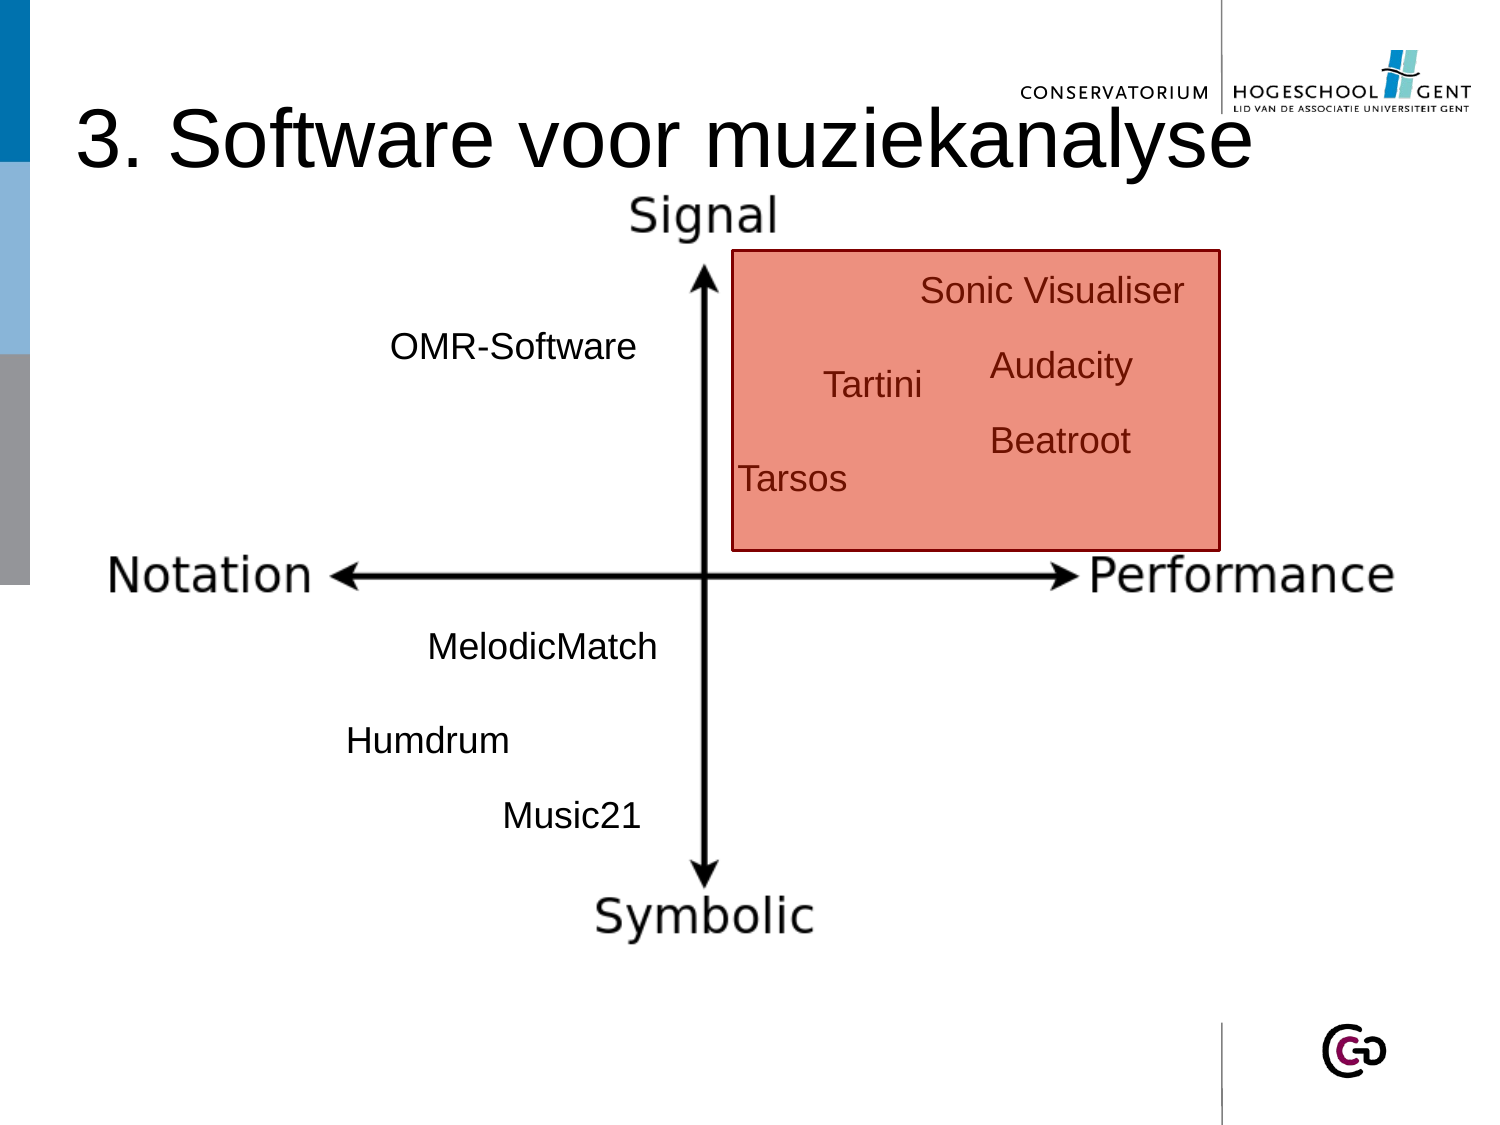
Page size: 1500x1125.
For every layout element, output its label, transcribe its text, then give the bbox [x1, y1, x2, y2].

picture [1298, 1011, 1410, 1090]
picture [106, 186, 1396, 946]
picture [0, 162, 30, 585]
picture [1403, 50, 1471, 112]
title 3. Software voor muziekanalyse [75, 52, 1425, 226]
